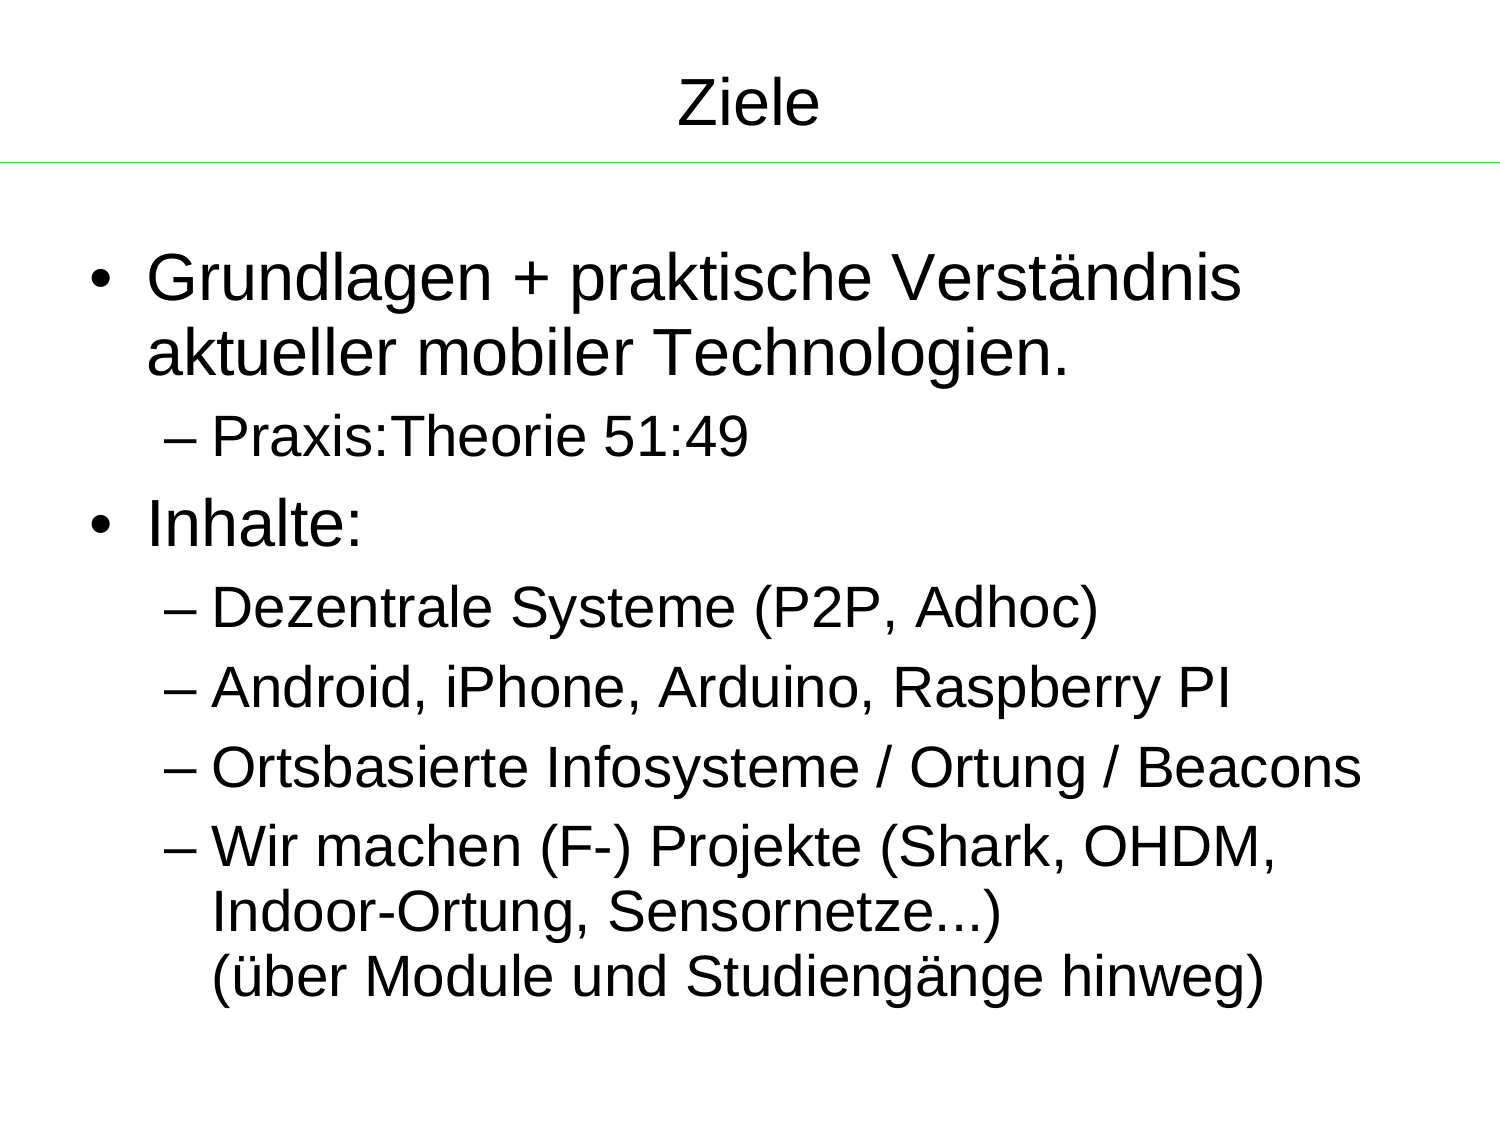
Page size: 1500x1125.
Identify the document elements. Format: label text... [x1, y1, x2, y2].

title Ziele [75, 49, 1426, 155]
list Grundlagen + praktische Verständnis aktueller mobiler Technologien. Praxis:Theorie 51:49 Inhalte: Dezentrale Systeme (P2P, Adhoc) Android, iPhone, Arduino, Raspberry PI Ortsbasierte Infosysteme / Ortung / Beacons Wir machen (F-) Projekte (Shark, OHDM, Indoor-Ortung, Sensornetze...) (über Module und Studiengänge hinweg) [75, 232, 1426, 1092]
